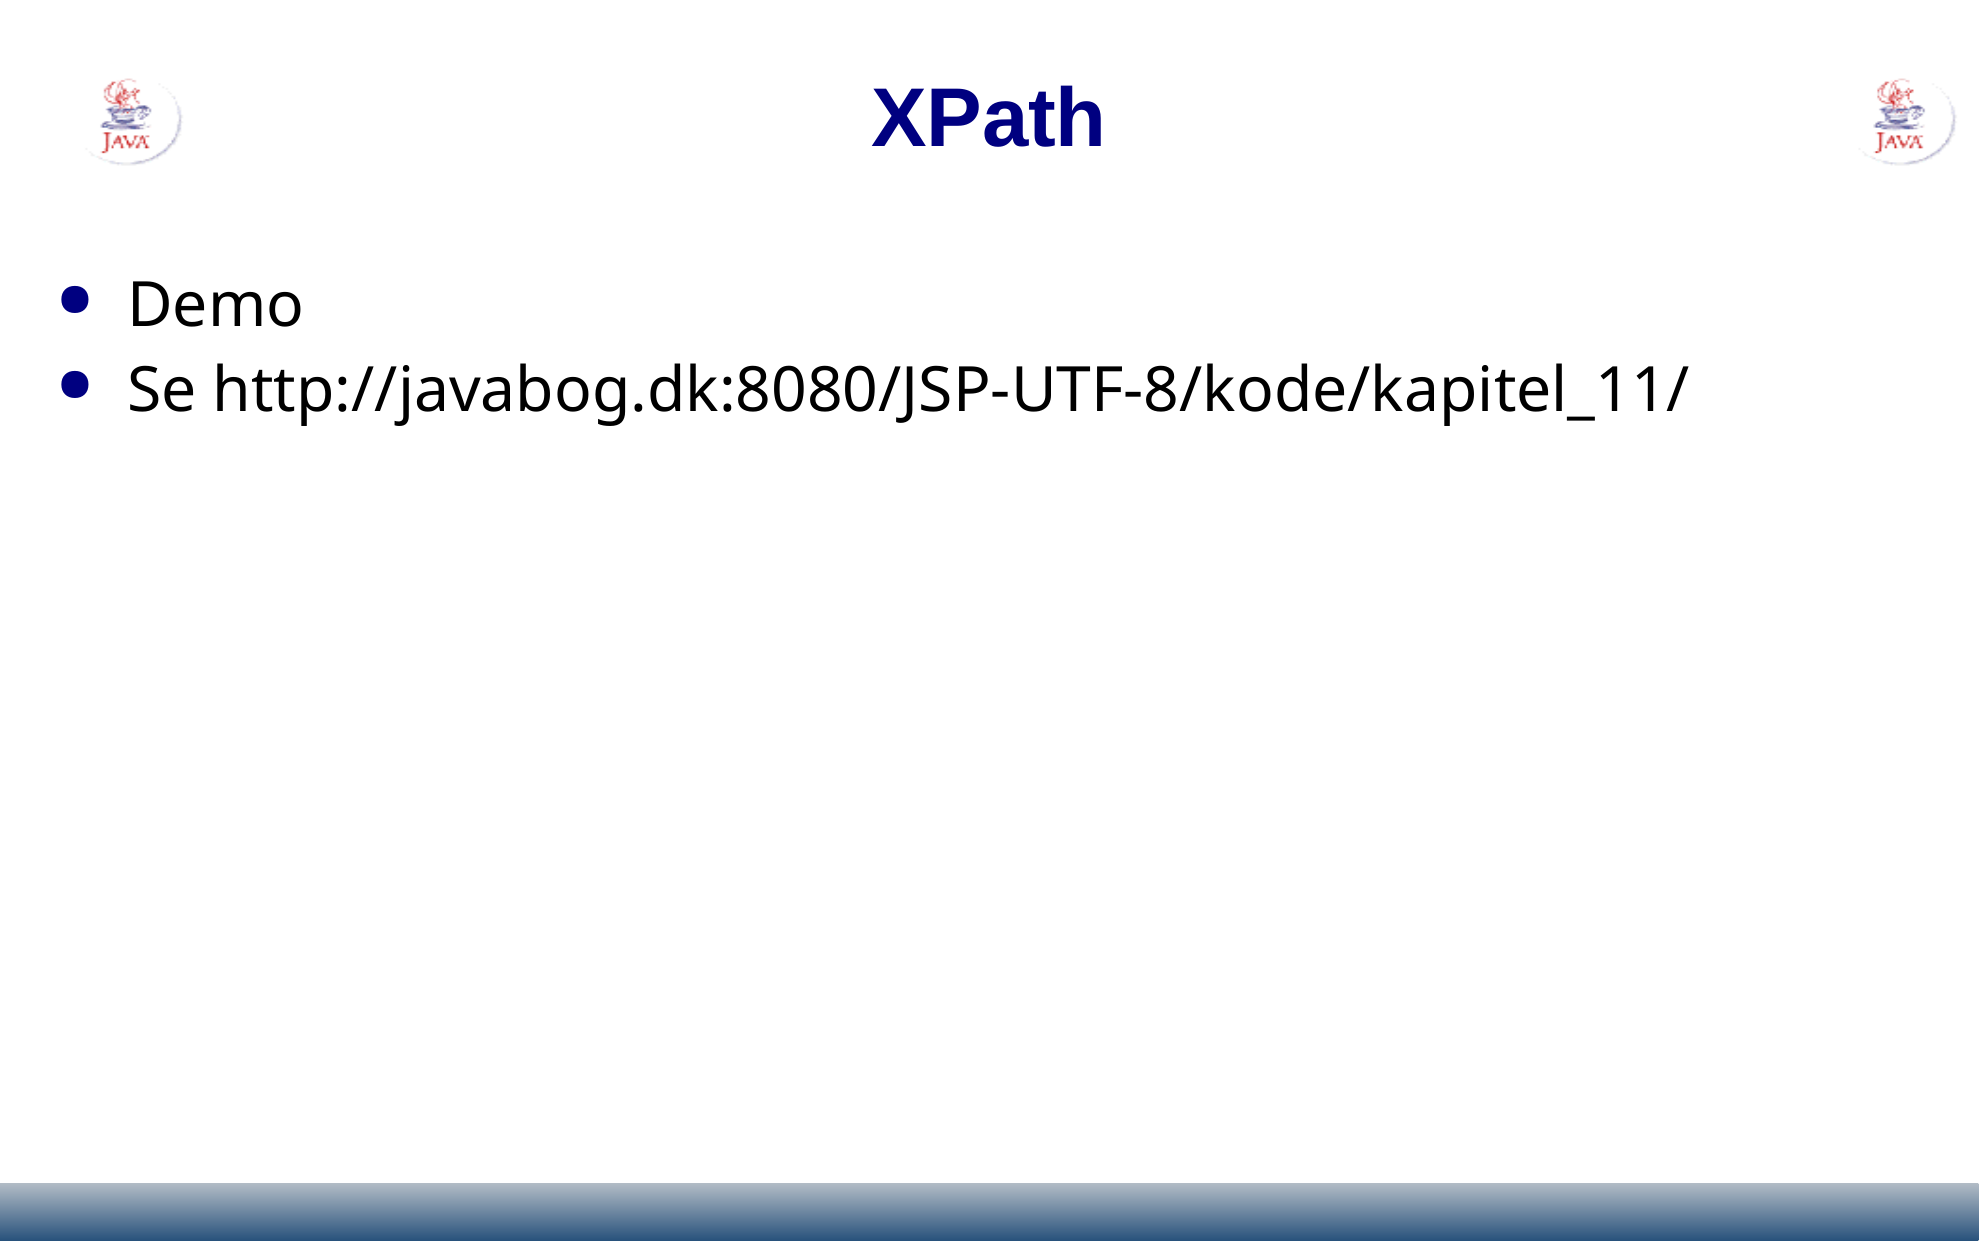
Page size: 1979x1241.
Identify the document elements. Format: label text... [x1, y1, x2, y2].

picture [69, 71, 142, 169]
picture [1842, 71, 1961, 169]
list Demo Se http://javabog.dk:8080/JSP-UTF-8/kode/kapitel_11/ [44, 259, 1952, 1160]
title XPath [142, 14, 1835, 222]
